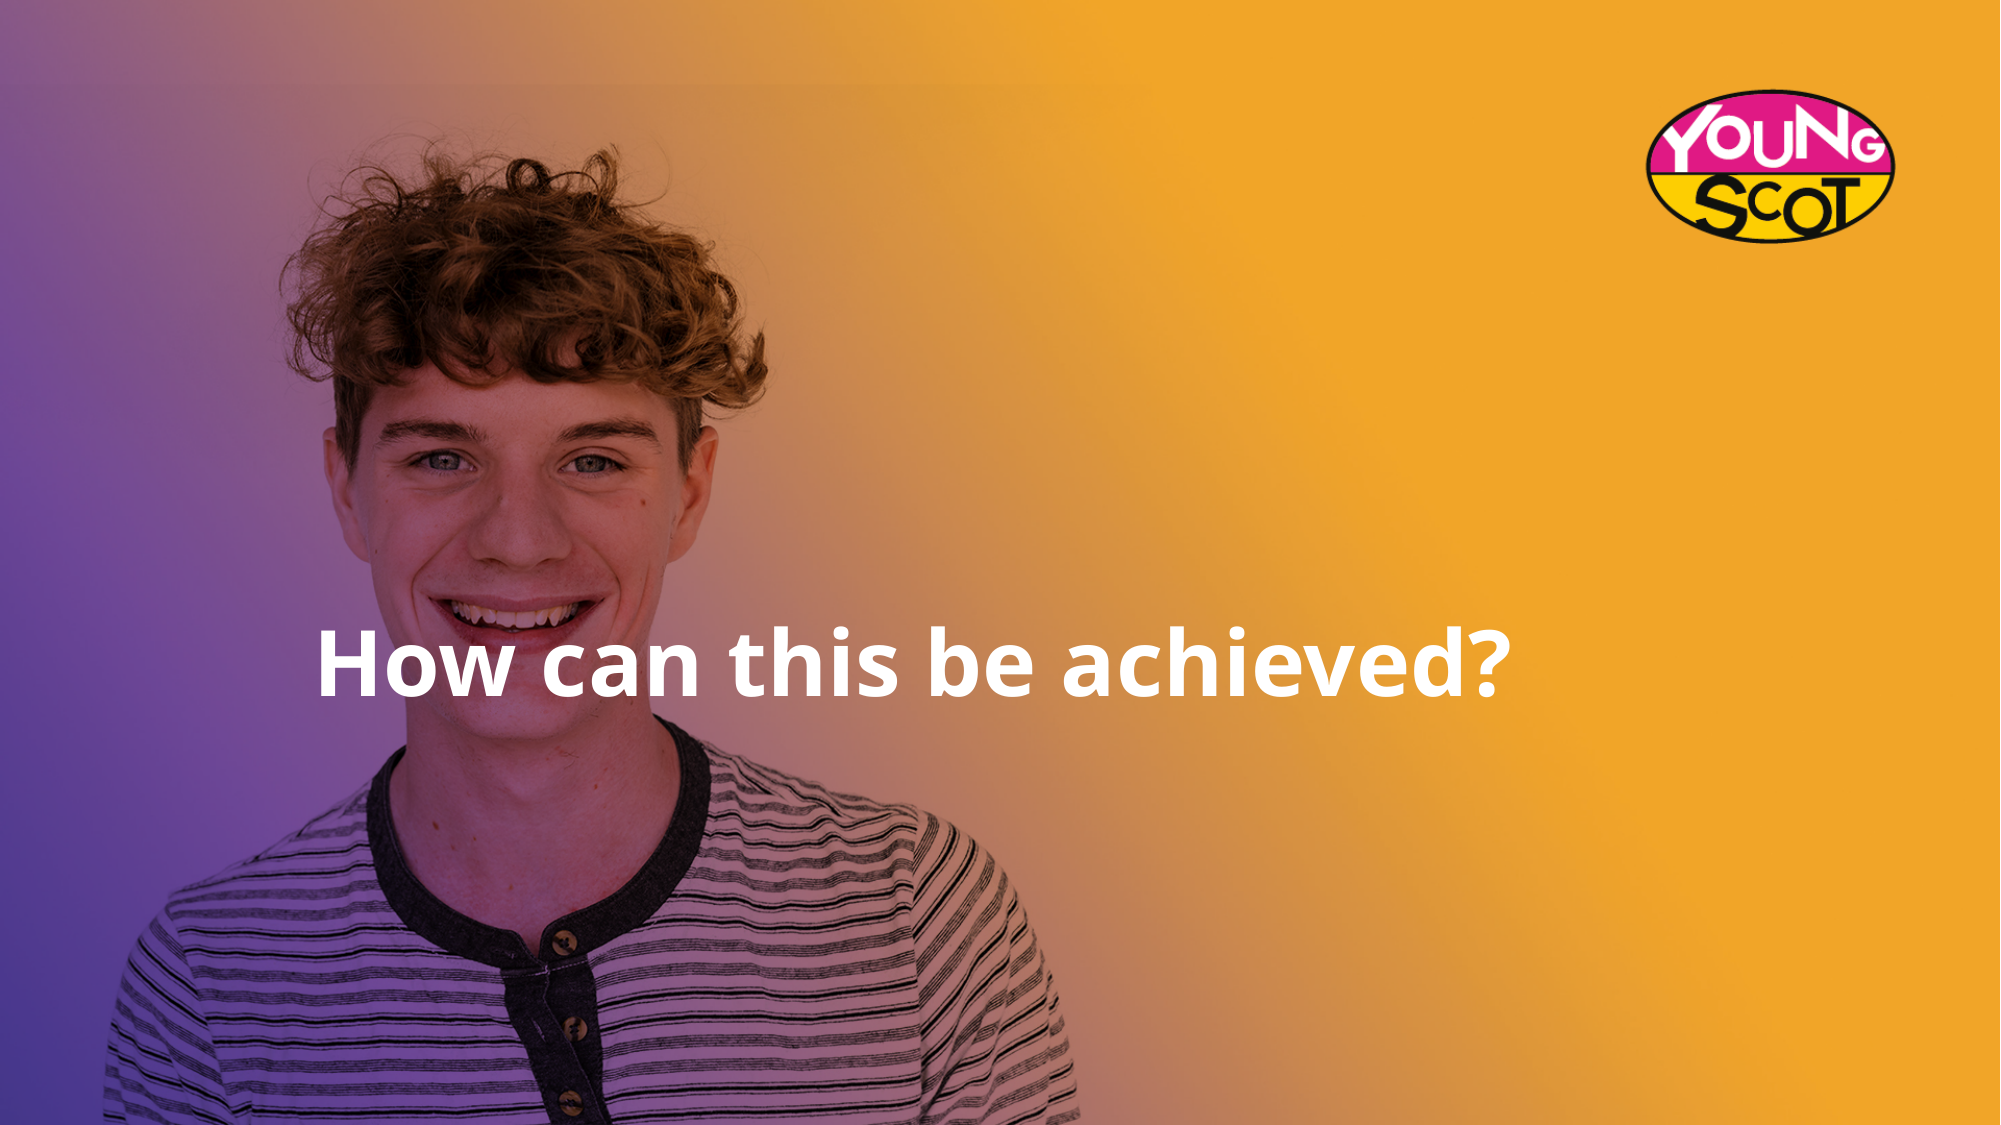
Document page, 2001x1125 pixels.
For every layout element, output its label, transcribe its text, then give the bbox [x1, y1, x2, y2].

title How can this be achieved? [298, 334, 1980, 727]
